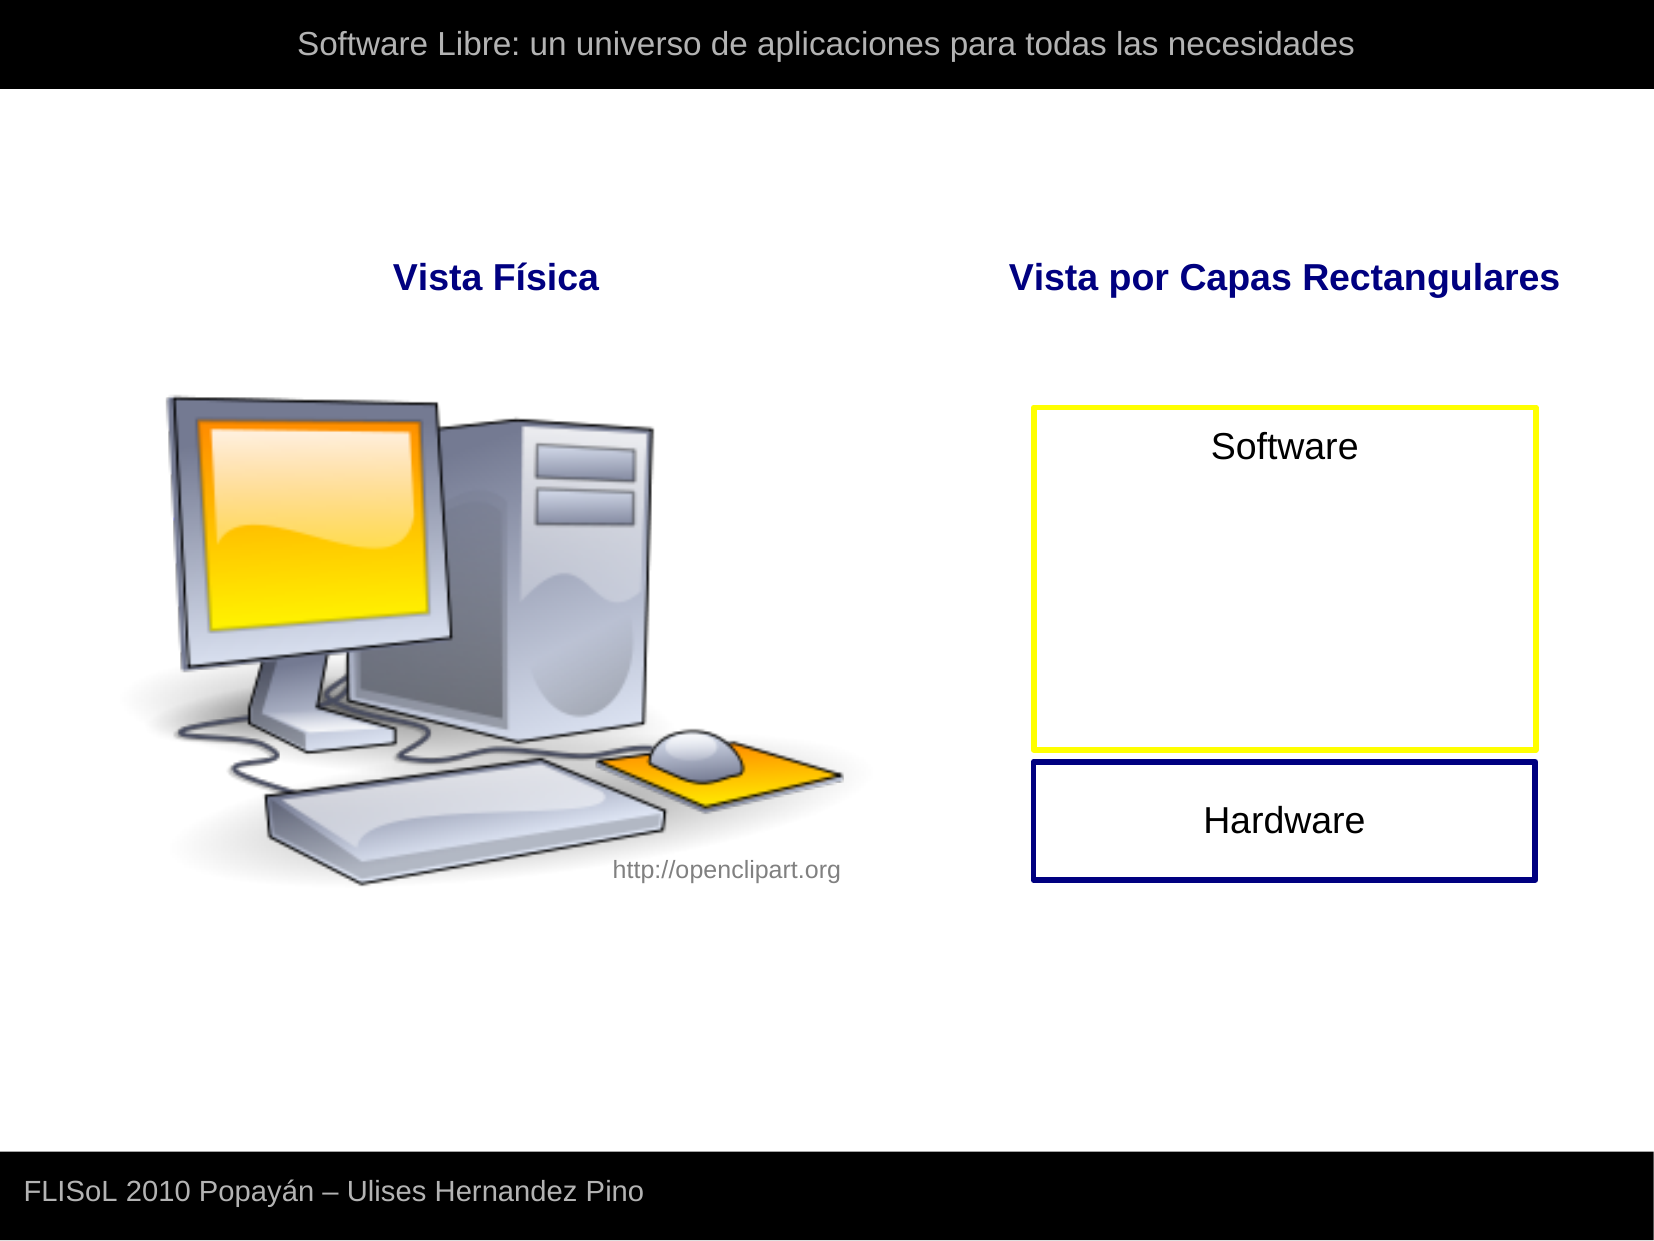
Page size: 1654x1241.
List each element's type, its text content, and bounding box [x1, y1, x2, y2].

text_box Software [1033, 407, 1536, 751]
picture [112, 247, 880, 1016]
text_box Vista por Capas Rectangulares [993, 249, 1576, 306]
text_box Hardware [1033, 761, 1536, 880]
text_box Vista Física [378, 249, 615, 306]
text_box http://openclipart.org [590, 848, 857, 892]
